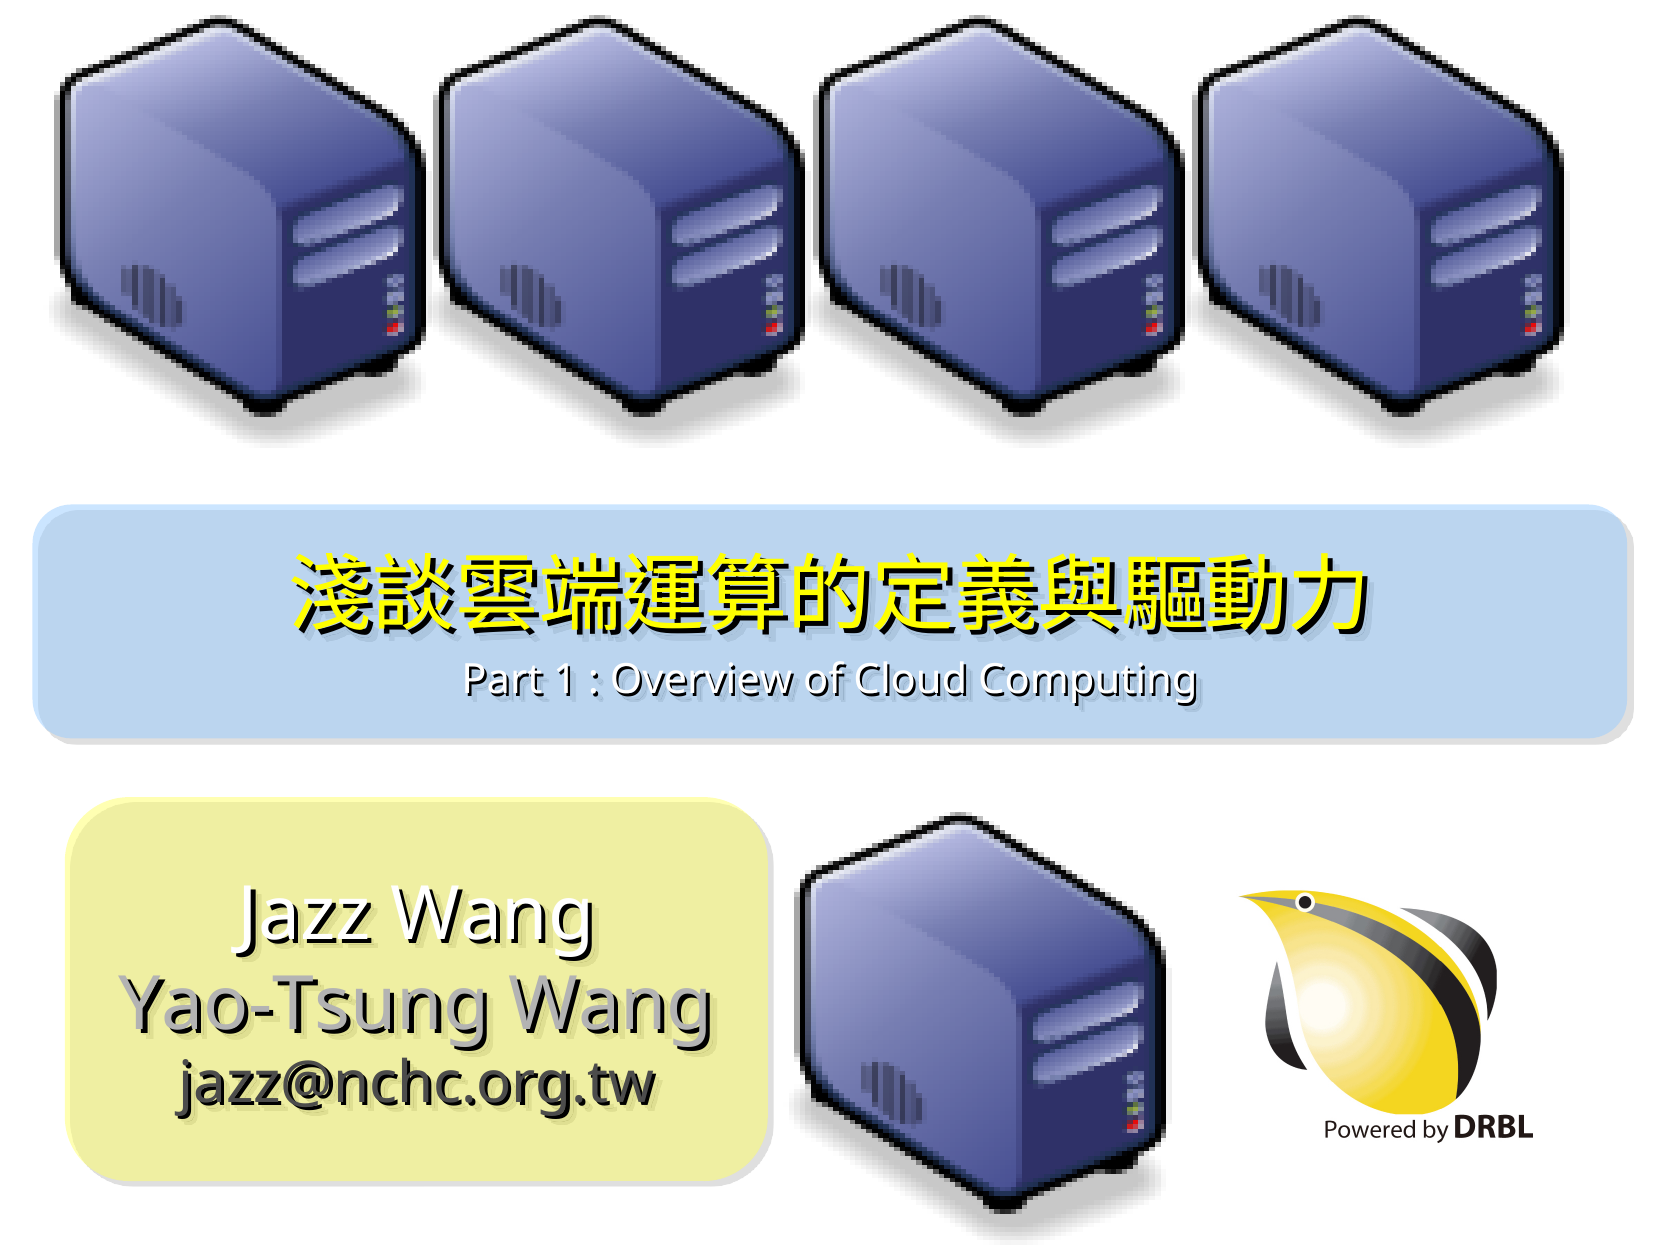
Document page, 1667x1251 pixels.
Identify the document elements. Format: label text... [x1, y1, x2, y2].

picture [27, 2, 1609, 502]
picture [1224, 874, 1548, 1152]
text_box 淺談雲端運算的定義與驅動力 Part 1 : Overview of Cloud Computing [32, 504, 1628, 739]
text_box Jazz Wang Yao-Tsung Wang jazz@nchc.org.tw [64, 797, 767, 1182]
picture [767, 800, 1211, 1249]
